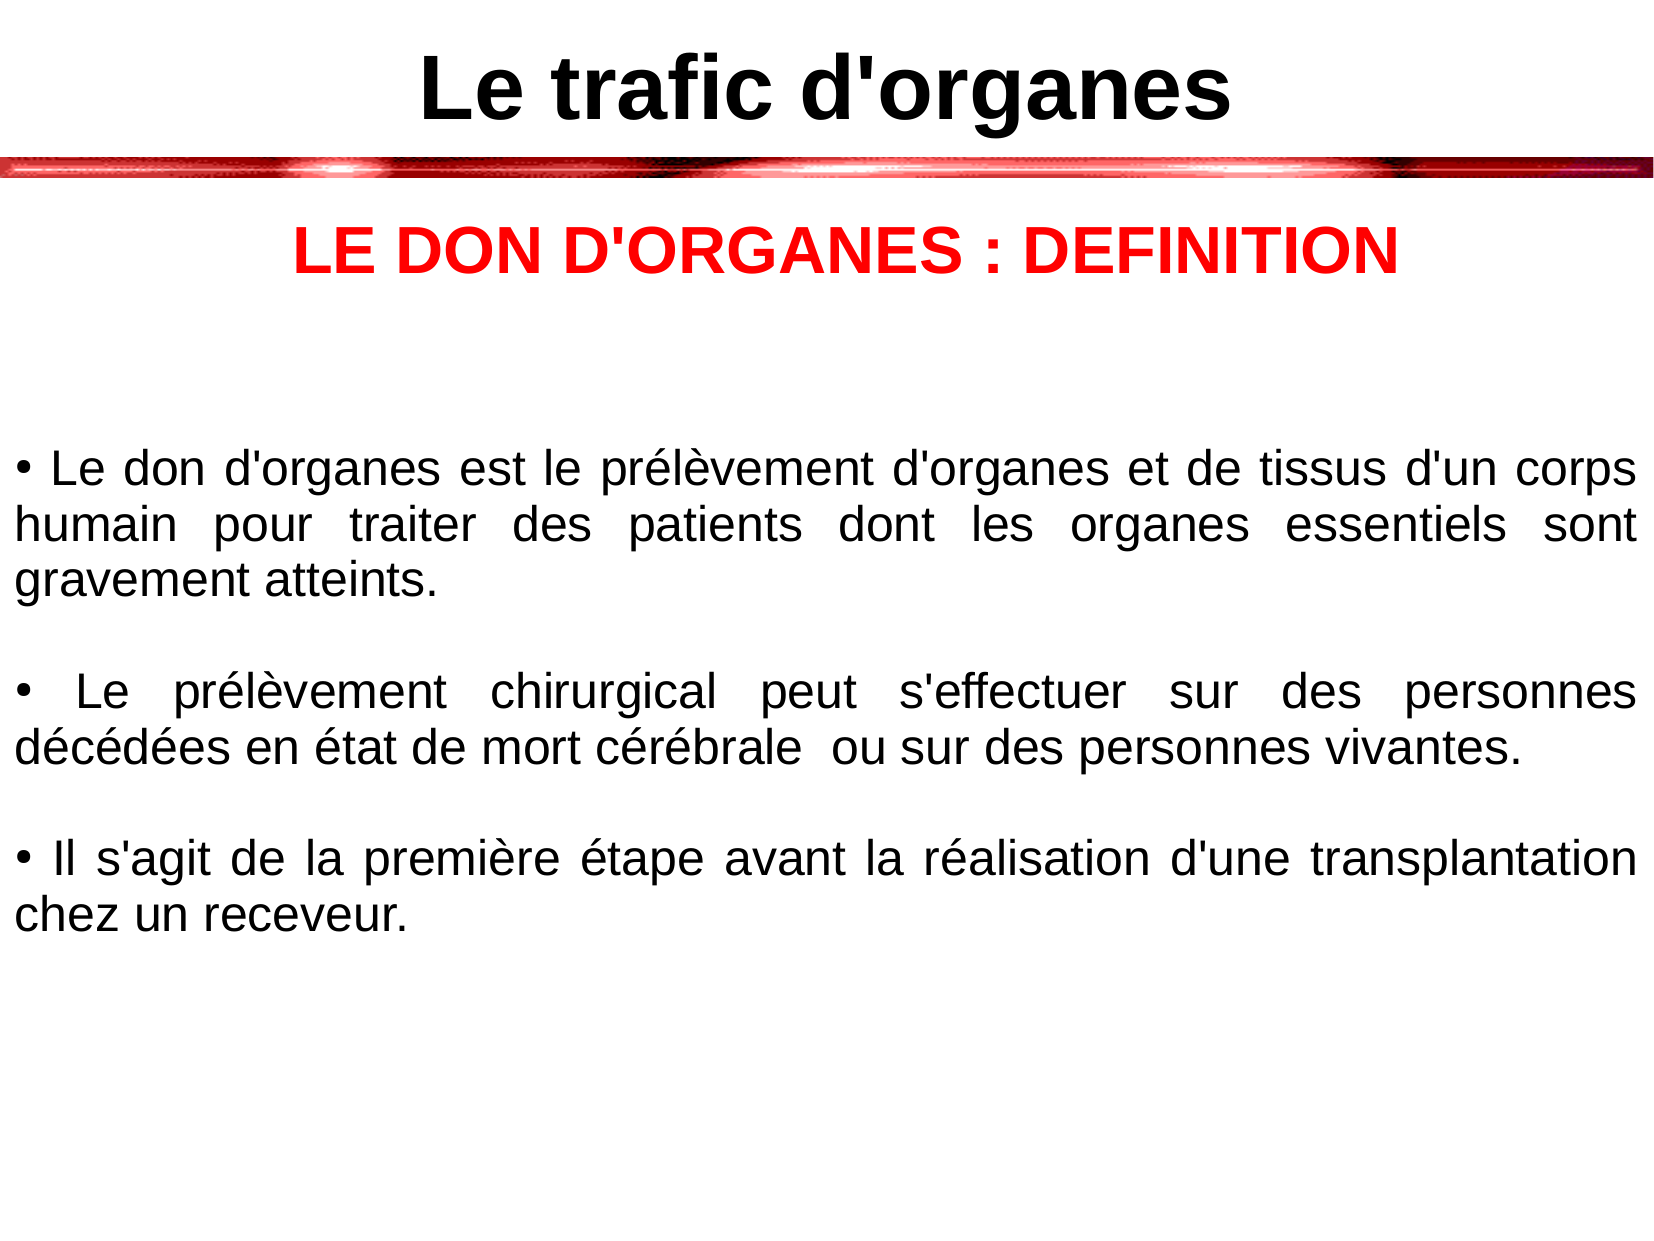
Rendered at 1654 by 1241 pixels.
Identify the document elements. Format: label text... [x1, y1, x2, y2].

text_box LE DON D'ORGANES : DEFINITION [265, 205, 1447, 296]
text_box Le don d'organes est le prélèvement d'organes et de tissus d'un corps humain pour traiter des patients dont les organes essentiels sont gravement atteints. Le prélèvement chirurgical peut s'effectuer sur des personnes décédées en état de mort cérébrale ou sur des personnes vivantes. Il s'agit de la première étape avant la réalisation d'une transplantation chez un receveur. [0, 432, 1654, 1034]
picture [0, 157, 1654, 178]
text_box Le trafic d'organes [0, 29, 1654, 148]
